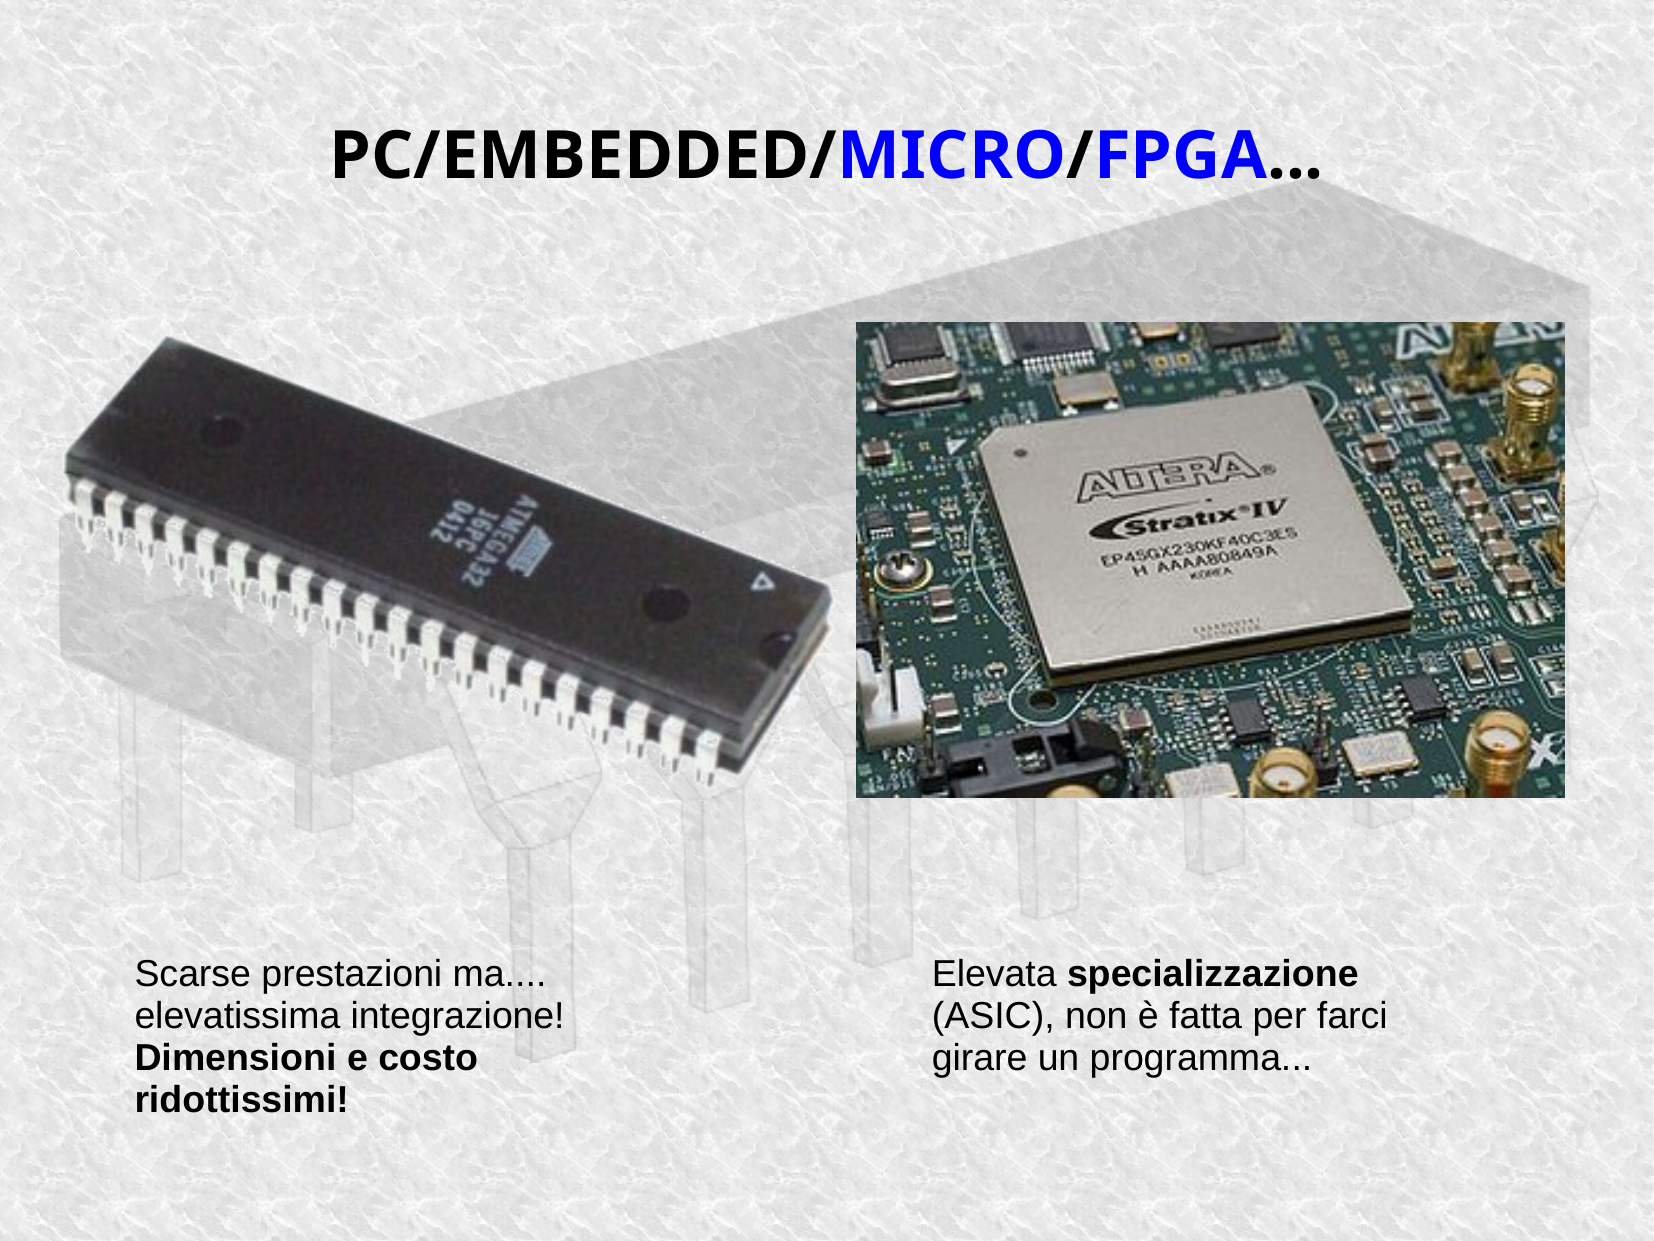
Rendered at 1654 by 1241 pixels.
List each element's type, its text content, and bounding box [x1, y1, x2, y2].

text_box Elevata specializzazione (ASIC), non è fatta per farci girare un programma... [915, 944, 1418, 1152]
text_box Scarse prestazioni ma.... elevatissima integrazione! Dimensioni e costo ridottissimi! [118, 944, 621, 1152]
picture [0, 0, 1654, 1241]
title PC/EMBEDDED/MICRO/FPGA... [82, 56, 1571, 250]
